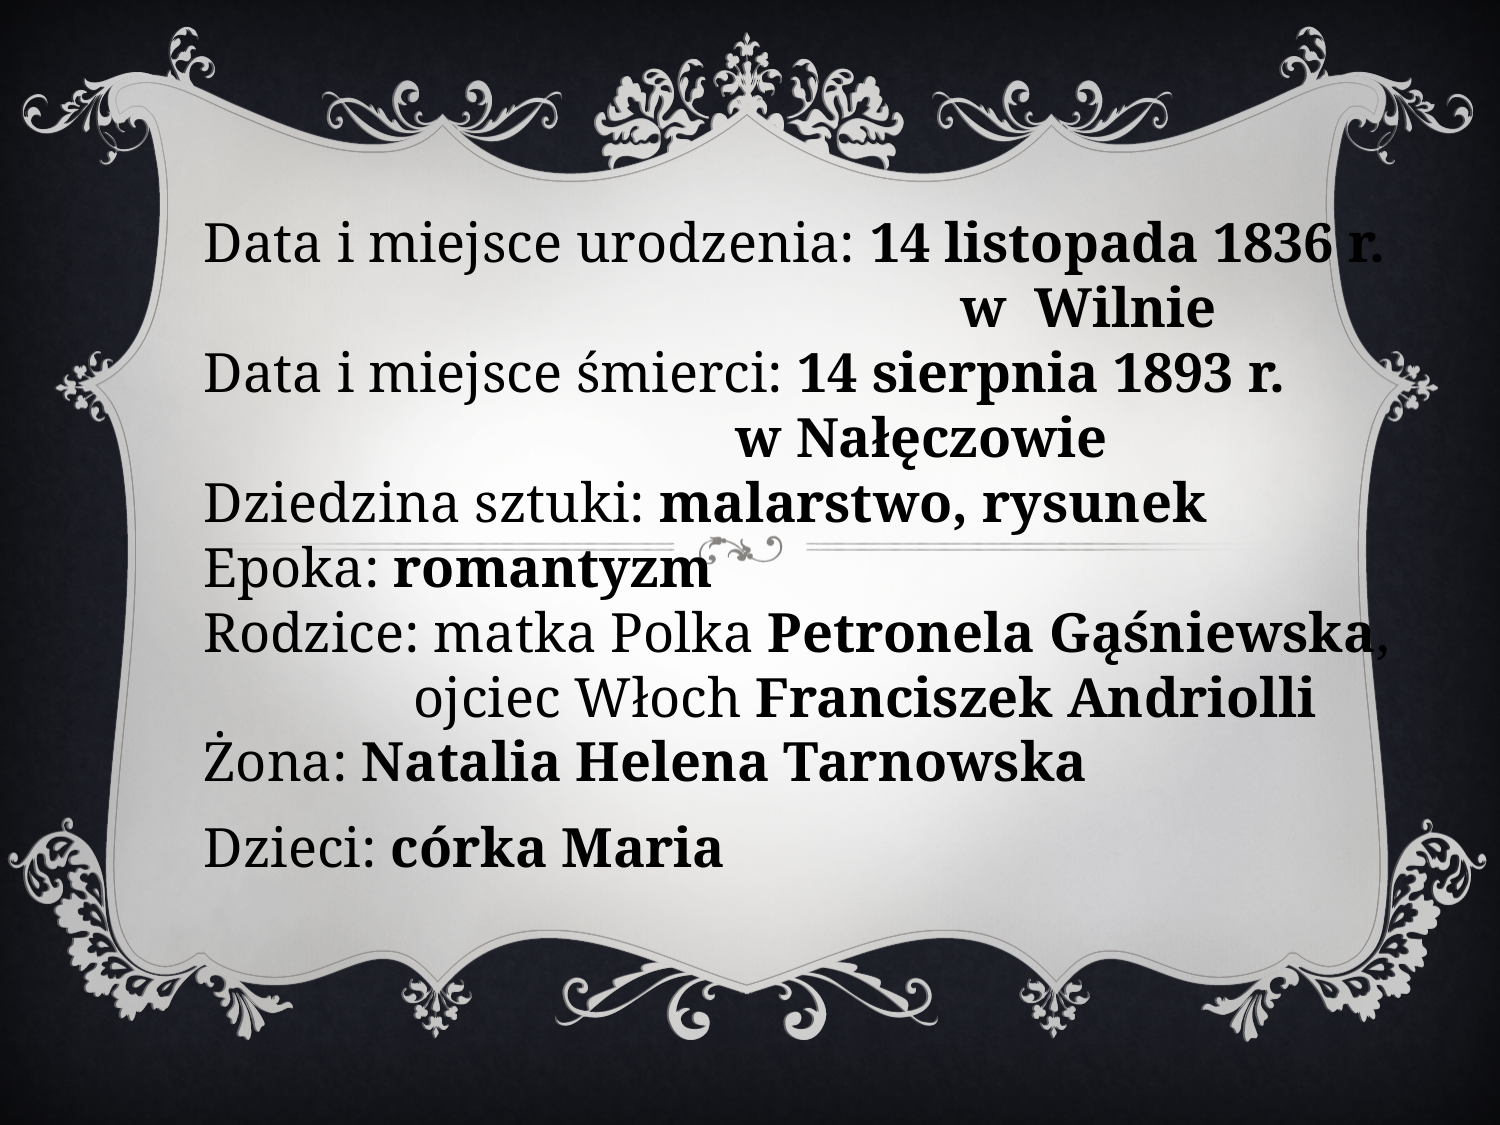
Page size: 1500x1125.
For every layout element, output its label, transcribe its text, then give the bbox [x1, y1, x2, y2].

picture [0, 0, 1500, 1125]
title [106, 184, 1382, 426]
subtitle Data i miejsce urodzenia: 14 listopada 1836 r. w Wilnie Data i miejsce śmierci: 14 sierpnia 1893 r. w Nałęczowie Dziedzina sztuki: malarstwo, rysunek Epoka: romantyzm Rodzice: matka Polka Petronela Gąśniewska, ojciec Włoch Franciszek Andriolli Żona: Natalia Helena Tarnowska Dzieci: córka Maria [188, 200, 1418, 1028]
